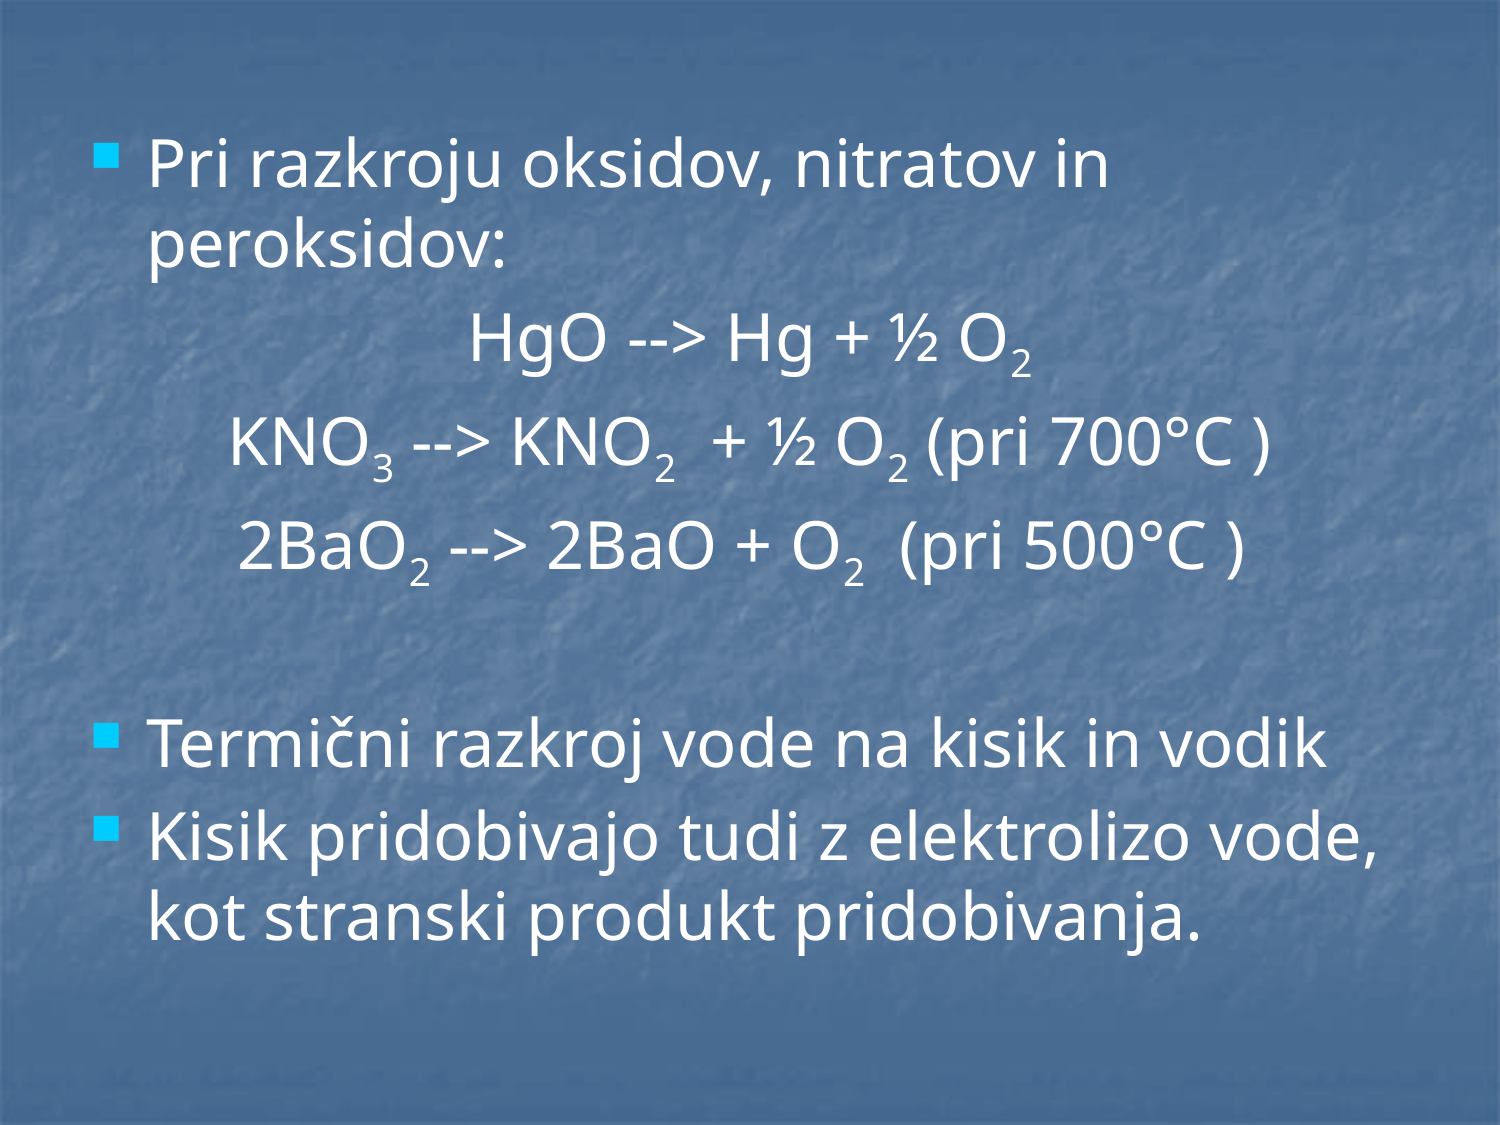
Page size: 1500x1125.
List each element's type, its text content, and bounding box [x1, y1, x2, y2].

list Pri razkroju oksidov, nitratov in peroksidov: HgO --> Hg + ½ O2 KNO3 --> KNO2 + ½ O2 (pri 700°C ) 2BaO2 --> 2BaO + O2 (pri 500°C ) Termični razkroj vode na kisik in vodik Kisik pridobivajo tudi z elektrolizo vode, kot stranski produkt pridobivanja. [75, 113, 1425, 1000]
picture [0, 0, 1500, 1125]
